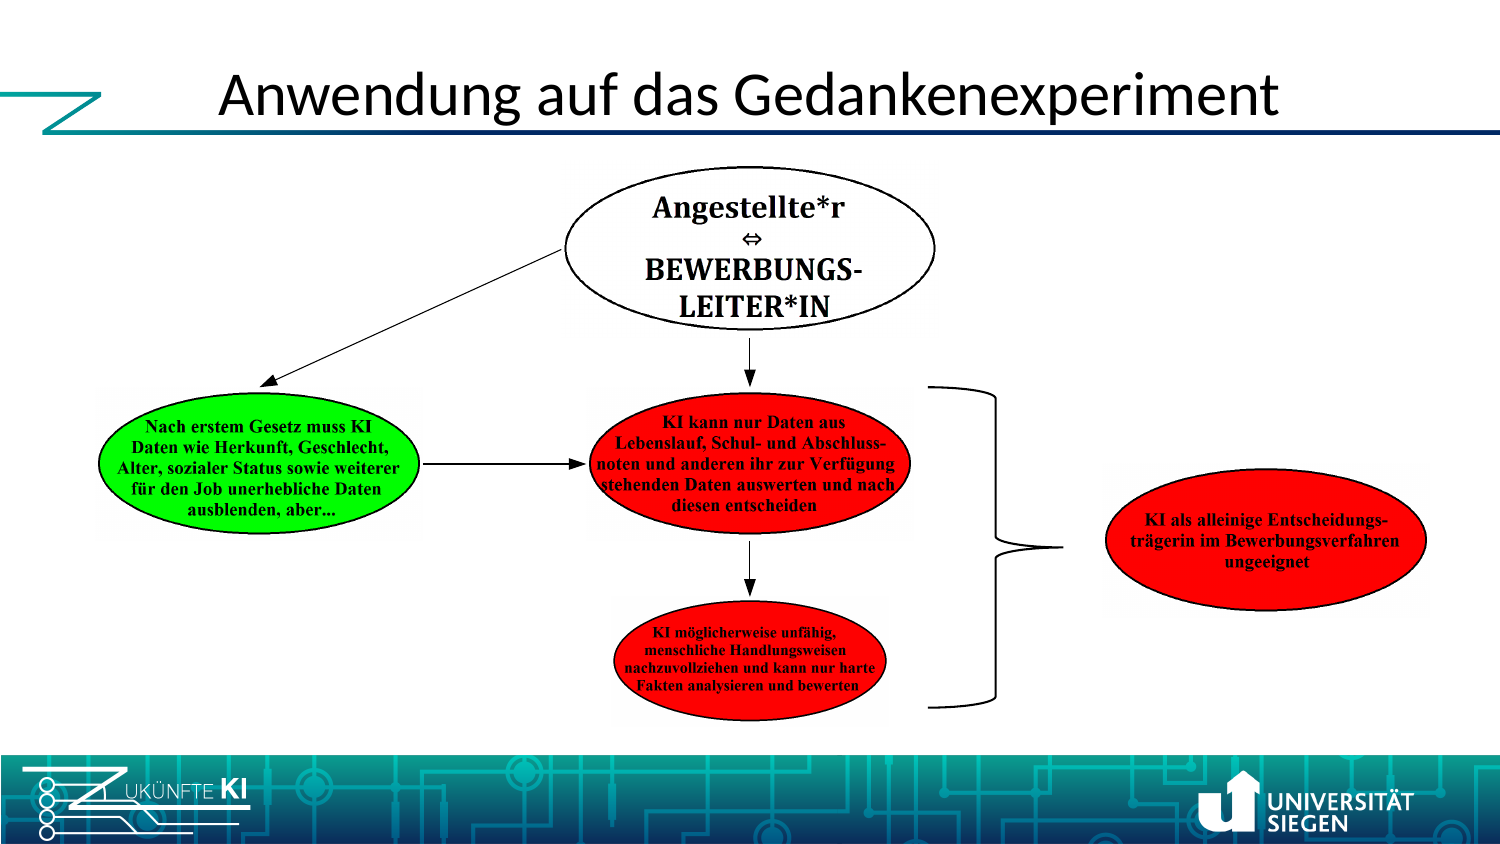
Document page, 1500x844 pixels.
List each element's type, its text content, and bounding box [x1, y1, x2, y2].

picture [95, 387, 423, 541]
picture [561, 160, 939, 339]
picture [1102, 463, 1430, 618]
picture [586, 387, 914, 541]
title Anwendung auf das Gedankenexperiment [75, 20, 1426, 161]
picture [611, 596, 889, 727]
